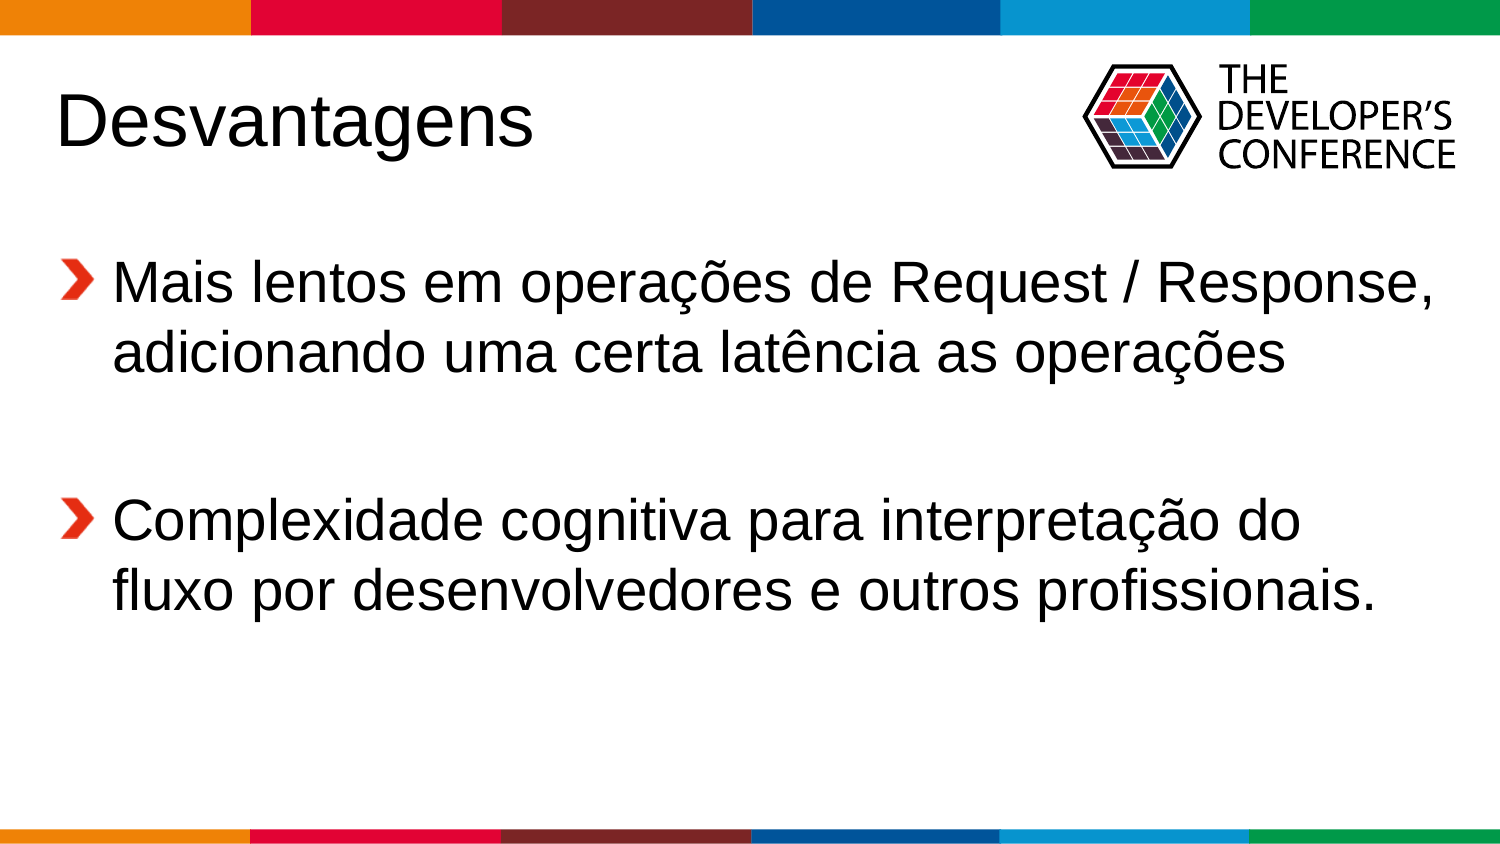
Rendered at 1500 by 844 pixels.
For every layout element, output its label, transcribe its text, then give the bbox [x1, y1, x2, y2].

title Desvantagens [41, 59, 975, 174]
list Mais lentos em operações de Request / Response, adicionando uma certa latência as operações Complexidade cognitiva para interpretação do fluxo por desenvolvedores e outros profissionais. [41, 236, 1459, 750]
